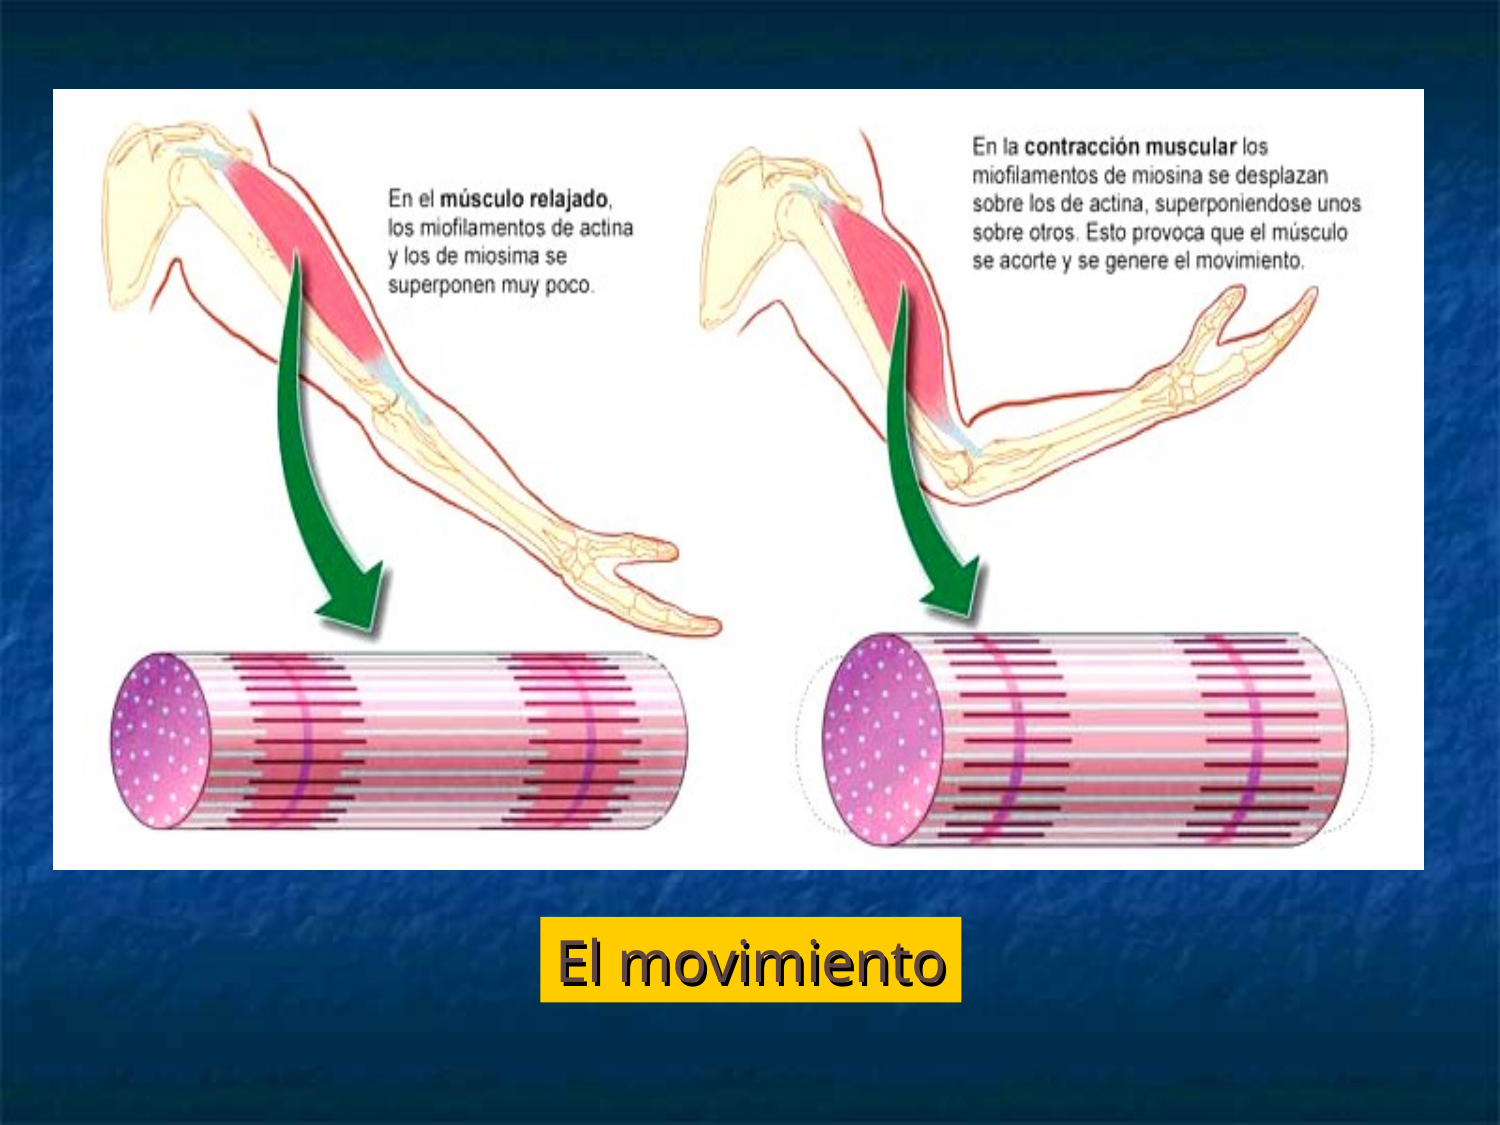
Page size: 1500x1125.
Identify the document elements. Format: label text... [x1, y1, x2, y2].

text_box El movimiento [540, 916, 962, 1003]
picture [0, 0, 1500, 1125]
